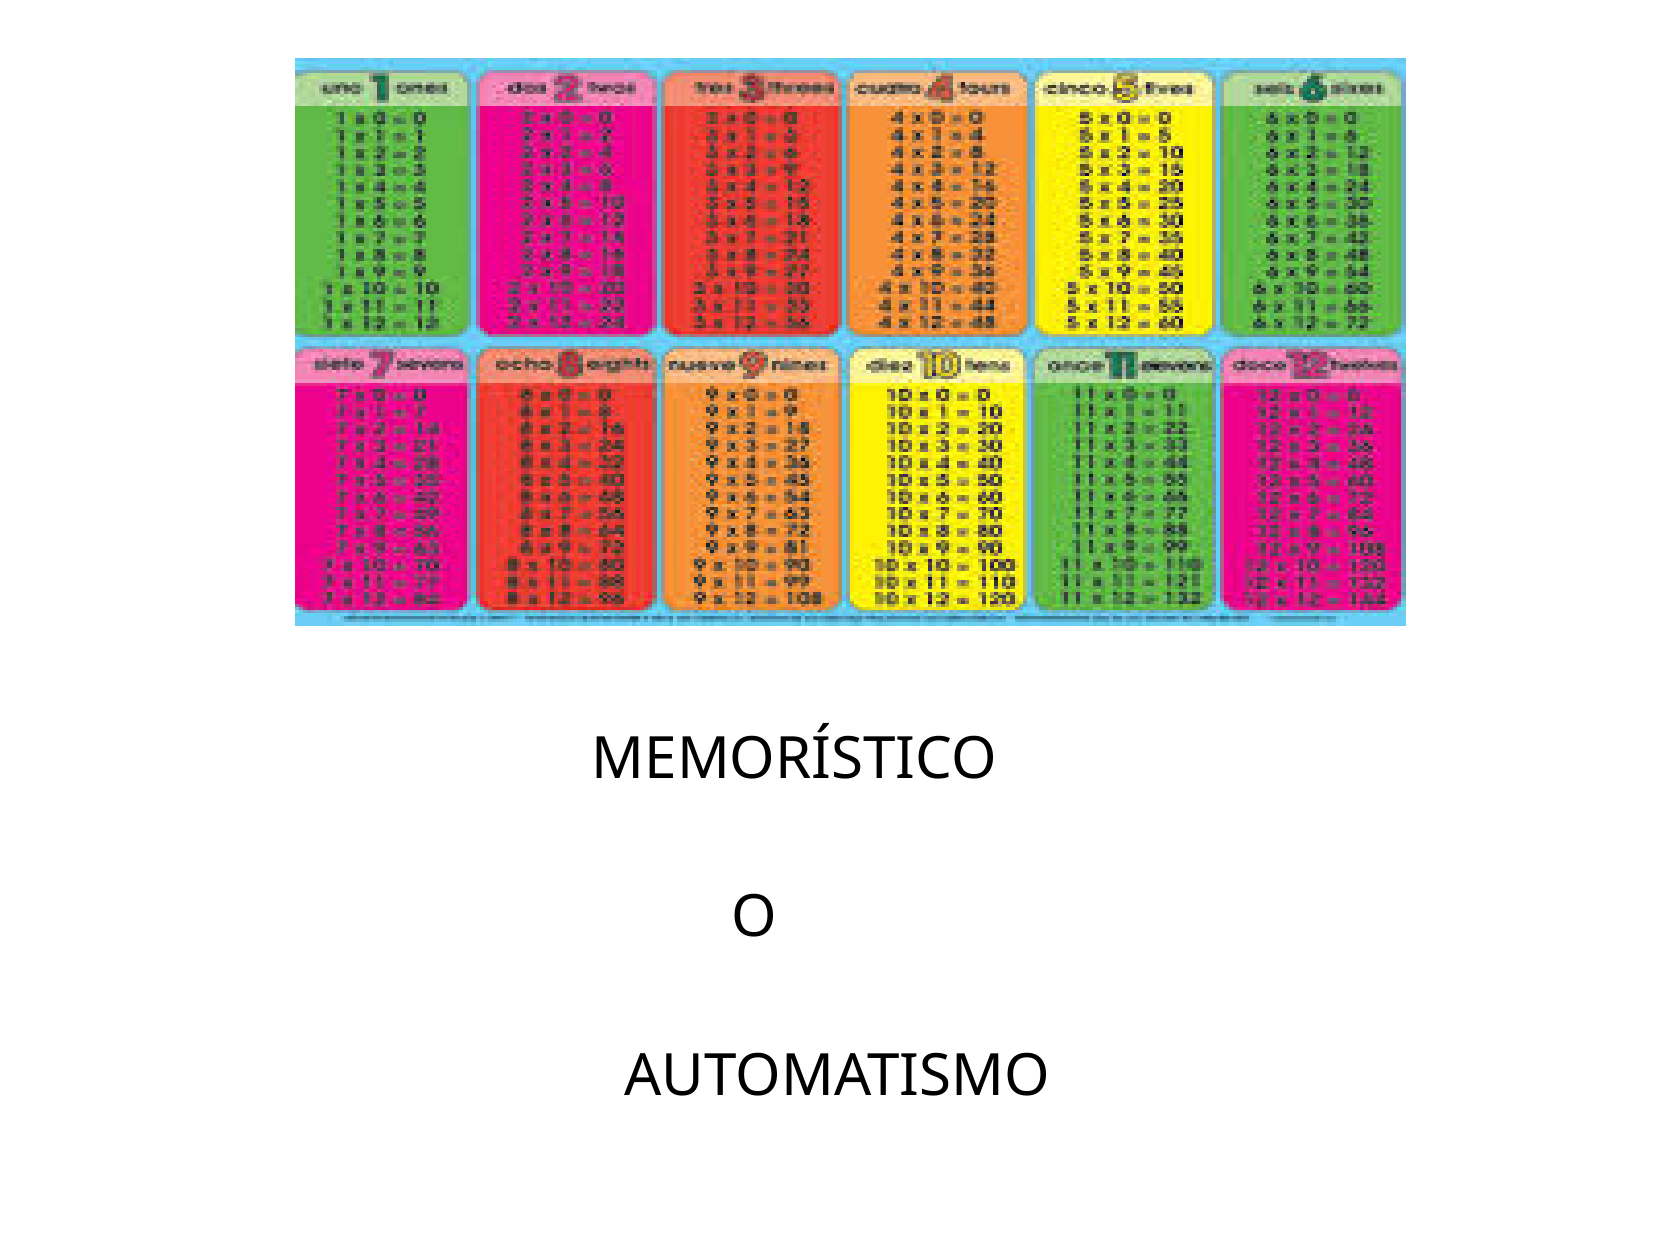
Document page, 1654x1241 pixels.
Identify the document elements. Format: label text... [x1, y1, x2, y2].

picture [295, 58, 1406, 626]
text_box MEMORÍSTICO O AUTOMATISMO [167, 708, 1524, 1114]
